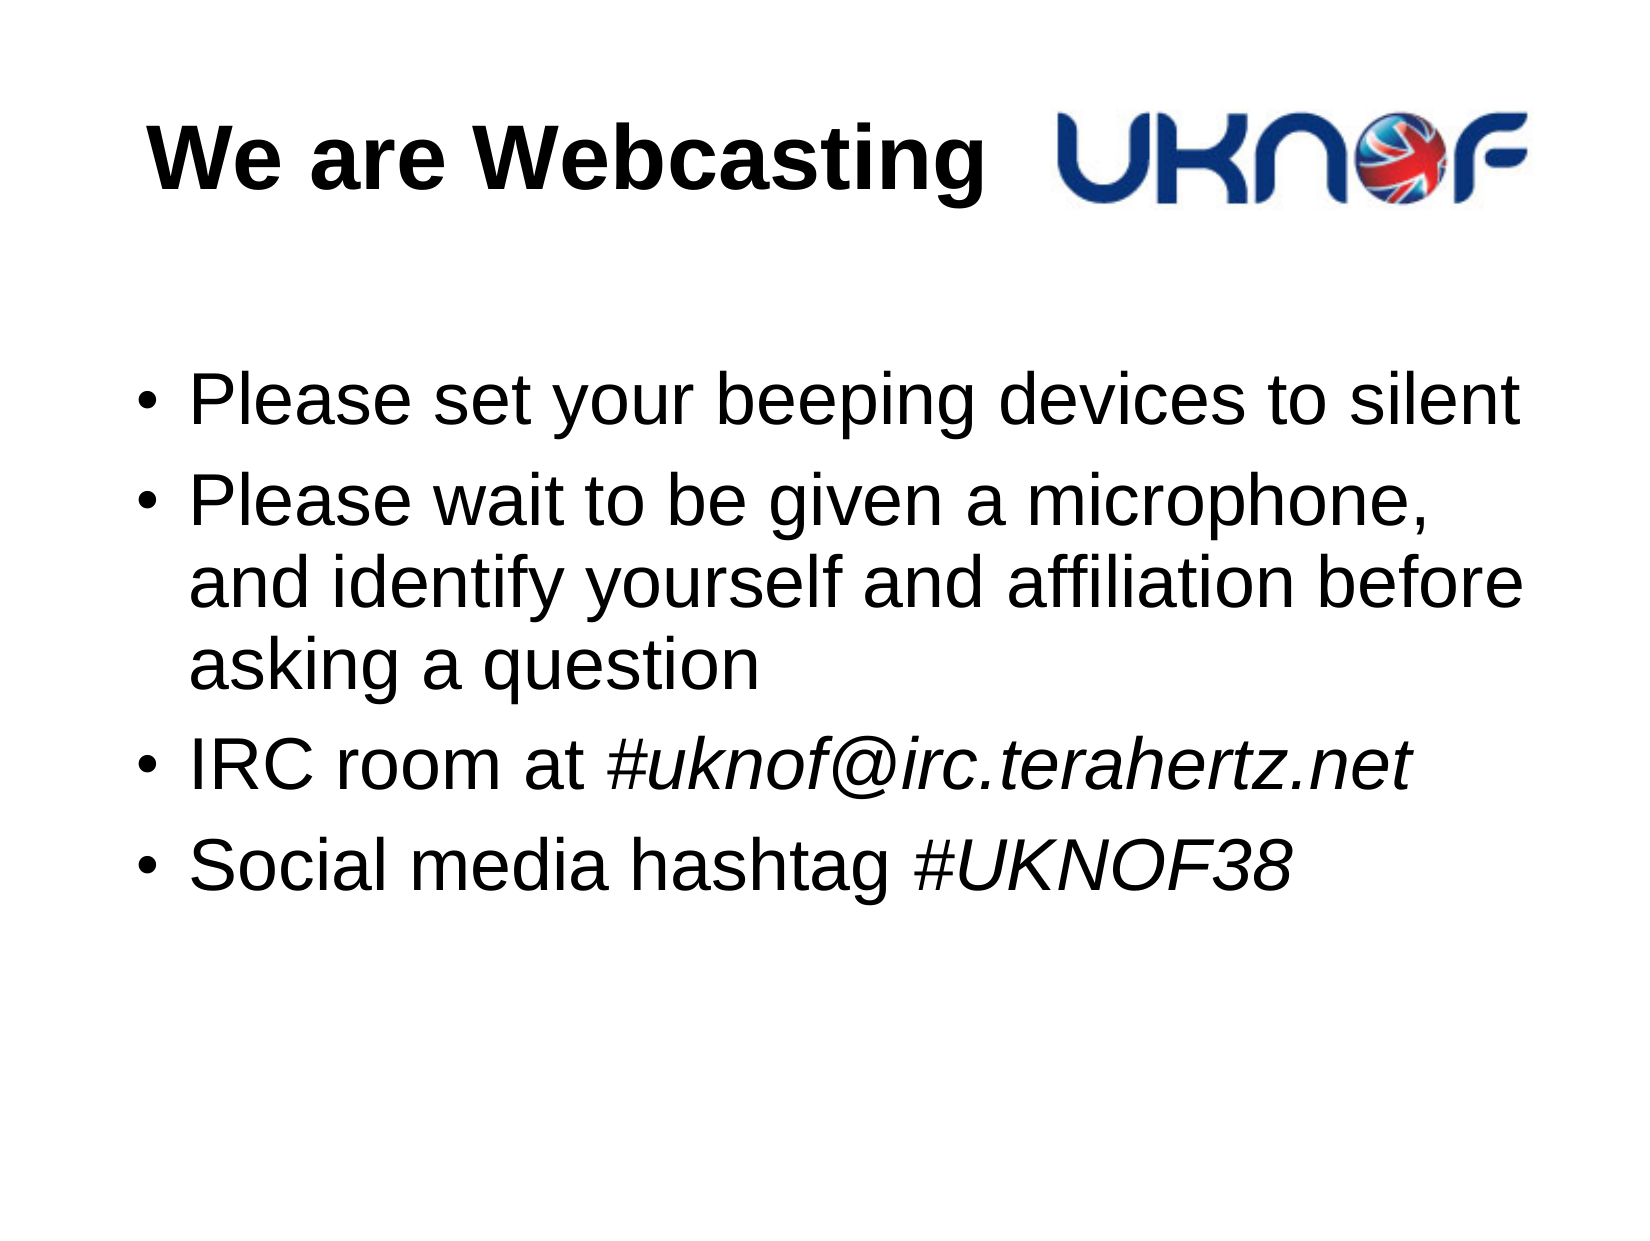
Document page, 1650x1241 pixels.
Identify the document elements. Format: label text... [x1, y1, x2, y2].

list Please set your beeping devices to silent Please wait to be given a microphone, and identify yourself and affiliation before asking a question IRC room at #uknof@irc.terahertz.net Social media hashtag #UKNOF38 [75, 358, 1576, 1078]
title We are Webcasting [123, 37, 1013, 279]
picture [1050, 93, 1536, 225]
